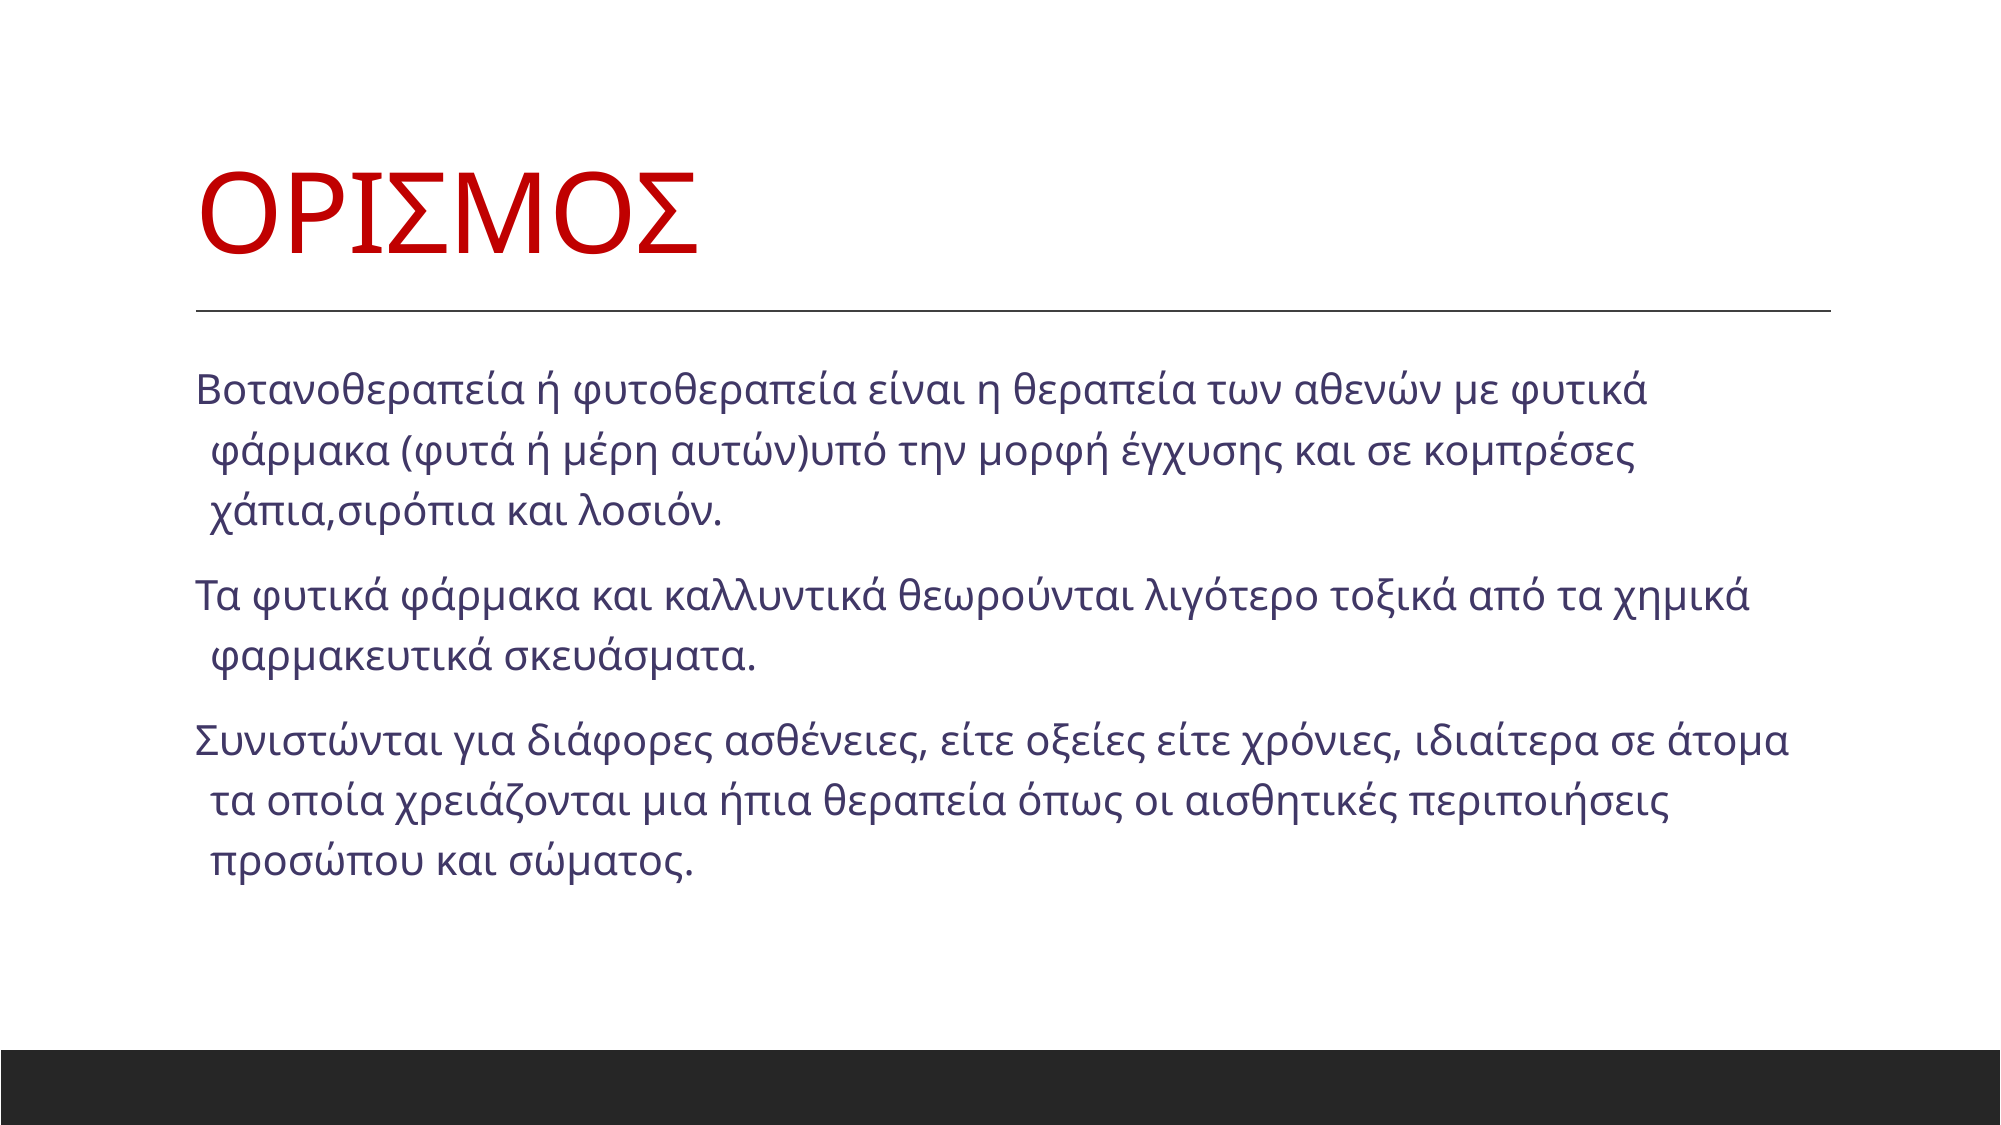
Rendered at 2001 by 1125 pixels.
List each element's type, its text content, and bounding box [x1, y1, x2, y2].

title ΟΡΙΣΜΟΣ [180, 47, 1831, 286]
list Βοτανοθεραπεία ή φυτοθεραπεία είναι η θεραπεία των αθενών με φυτικά φάρμακα (φυτά ή μέρη αυτών)υπό την μορφή έγχυσης και σε κομπρέσες χάπια,σιρόπια και λοσιόν. Τα φυτικά φάρμακα και καλλυντικά θεωρούνται λιγότερο τοξικά από τα χημικά φαρμακευτικά σκευάσματα. Συνιστώνται για διάφορες ασθένειες, είτε οξείες είτε χρόνιες, ιδιαίτερα σε άτομα τα οποία χρειάζονται μια ήπια θεραπεία όπως οι αισθητικές περιποιήσεις προσώπου και σώματος. [180, 345, 1831, 963]
